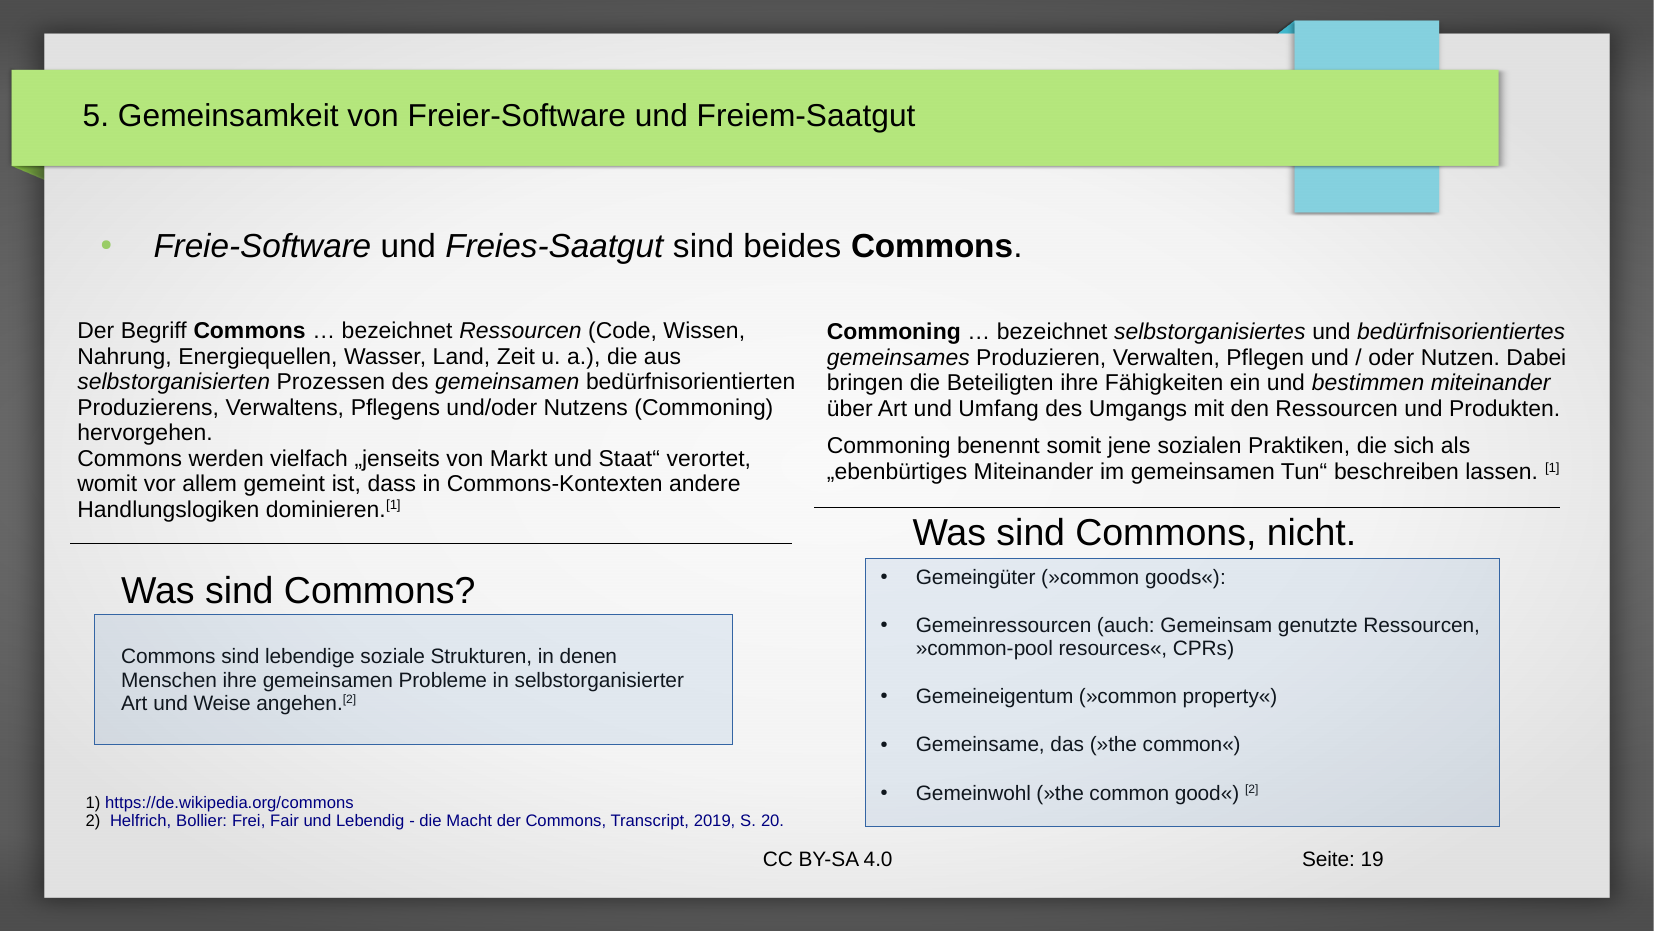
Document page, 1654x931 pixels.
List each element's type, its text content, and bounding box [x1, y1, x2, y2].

text_box Was sind Commons, nicht. [897, 508, 1382, 558]
text_box 1) https://de.wikipedia.org/commons 2) Helfrich, Bollier: Frei, Fair und Lebendig - die Macht der Commons, Transcript, 2019, S. 20. [70, 785, 922, 857]
list Commoning … bezeichnet selbstorganisiertes und bedürfnisorientiertes gemeinsames Produzieren, Verwalten, Pflegen und / oder Nutzen. Dabei bringen die Beteiligten ihre Fähigkeiten ein und bestimmen miteinander über Art und Umfang des Umgangs mit den Ressourcen und Produkten. Commoning benennt somit jene sozialen Praktiken, die sich als „ebenbürtiges Miteinander im gemeinsamen Tun“ beschreiben lassen. [1] [826, 318, 1571, 508]
list Der Begriff Commons … bezeichnet Ressourcen (Code, Wissen, Nahrung, Energiequellen, Wasser, Land, Zeit u. a.), die aus selbstorganisierten Prozessen des gemeinsamen bedürfnisorientierten Produzierens, Verwaltens, Pflegens und/oder Nutzens (Commoning) hervorgehen. Commons werden vielfach „jenseits von Markt und Staat“ verortet, womit vor allem gemeint ist, dass in Commons-Kontexten andere Handlungslogiken dominieren.[1] [77, 318, 804, 576]
text_box Was sind Commons? [106, 562, 556, 614]
list Freie-Software und Freies-Saatgut sind beides Commons. [82, 227, 1571, 308]
picture [0, 0, 1654, 931]
text_box [865, 558, 1500, 827]
title 5. Gemeinsamkeit von Freier-Software und Freiem-Saatgut [82, 97, 1264, 133]
text_box Gemeingüter (»common goods«): Gemeinressourcen (auch: Gemeinsam genutzte Ressourcen, »common-pool resources«, CPRs) Gemeineigentum (»common property«) Gemeinsame, das (»the common«) Gemeinwohl (»the common good«) [2] [865, 558, 1548, 836]
text_box [94, 614, 733, 745]
